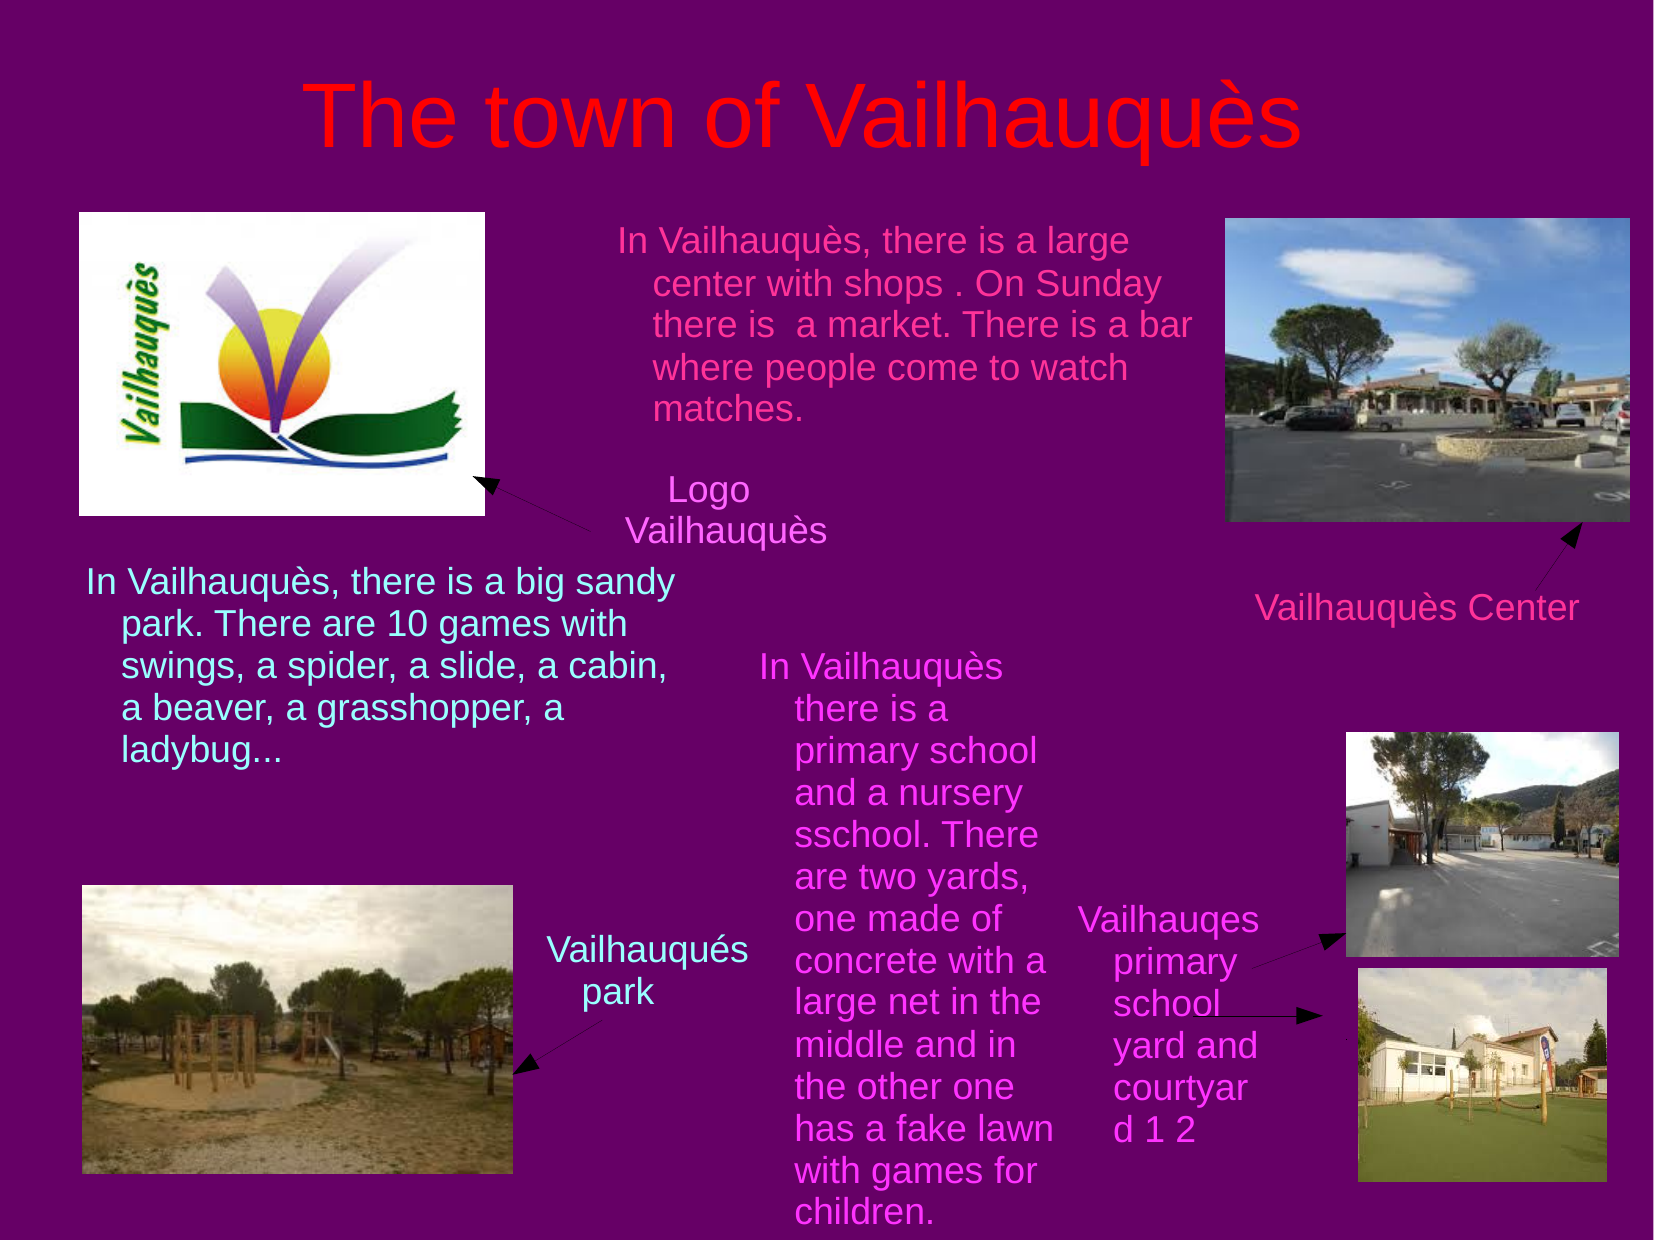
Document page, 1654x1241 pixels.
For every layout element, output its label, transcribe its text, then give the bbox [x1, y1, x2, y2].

picture [1346, 732, 1619, 957]
picture [79, 212, 485, 516]
text_box Vailhauqes primary school yard and courtyard 1 2 [1083, 806, 1276, 1158]
text_box In Vailhauquès, there is a large center with shops . On Sunday there is a market. There is a bar where people come to watch matches. [602, 212, 1214, 438]
picture [1225, 218, 1630, 522]
picture [82, 885, 513, 1174]
title The town of Vailhauquès [59, 64, 1548, 167]
text_box Logo Vailhauquès [555, 460, 863, 560]
picture [1358, 968, 1607, 1182]
text_box In Vailhauquès there is a primary school and a nursery sschool. There are two yards, one made of concrete with a large net in the middle and in the other one has a fake lawn with games for children. [744, 637, 1083, 1241]
text_box In Vailhauquès, there is a big sandy park. There are 10 games with swings, a spider, a slide, a cabin, a beaver, a grasshopper, a ladybug... [70, 553, 709, 863]
text_box Vailhauquès Center [1228, 578, 1607, 638]
text_box Vailhauqués park [531, 921, 744, 1021]
